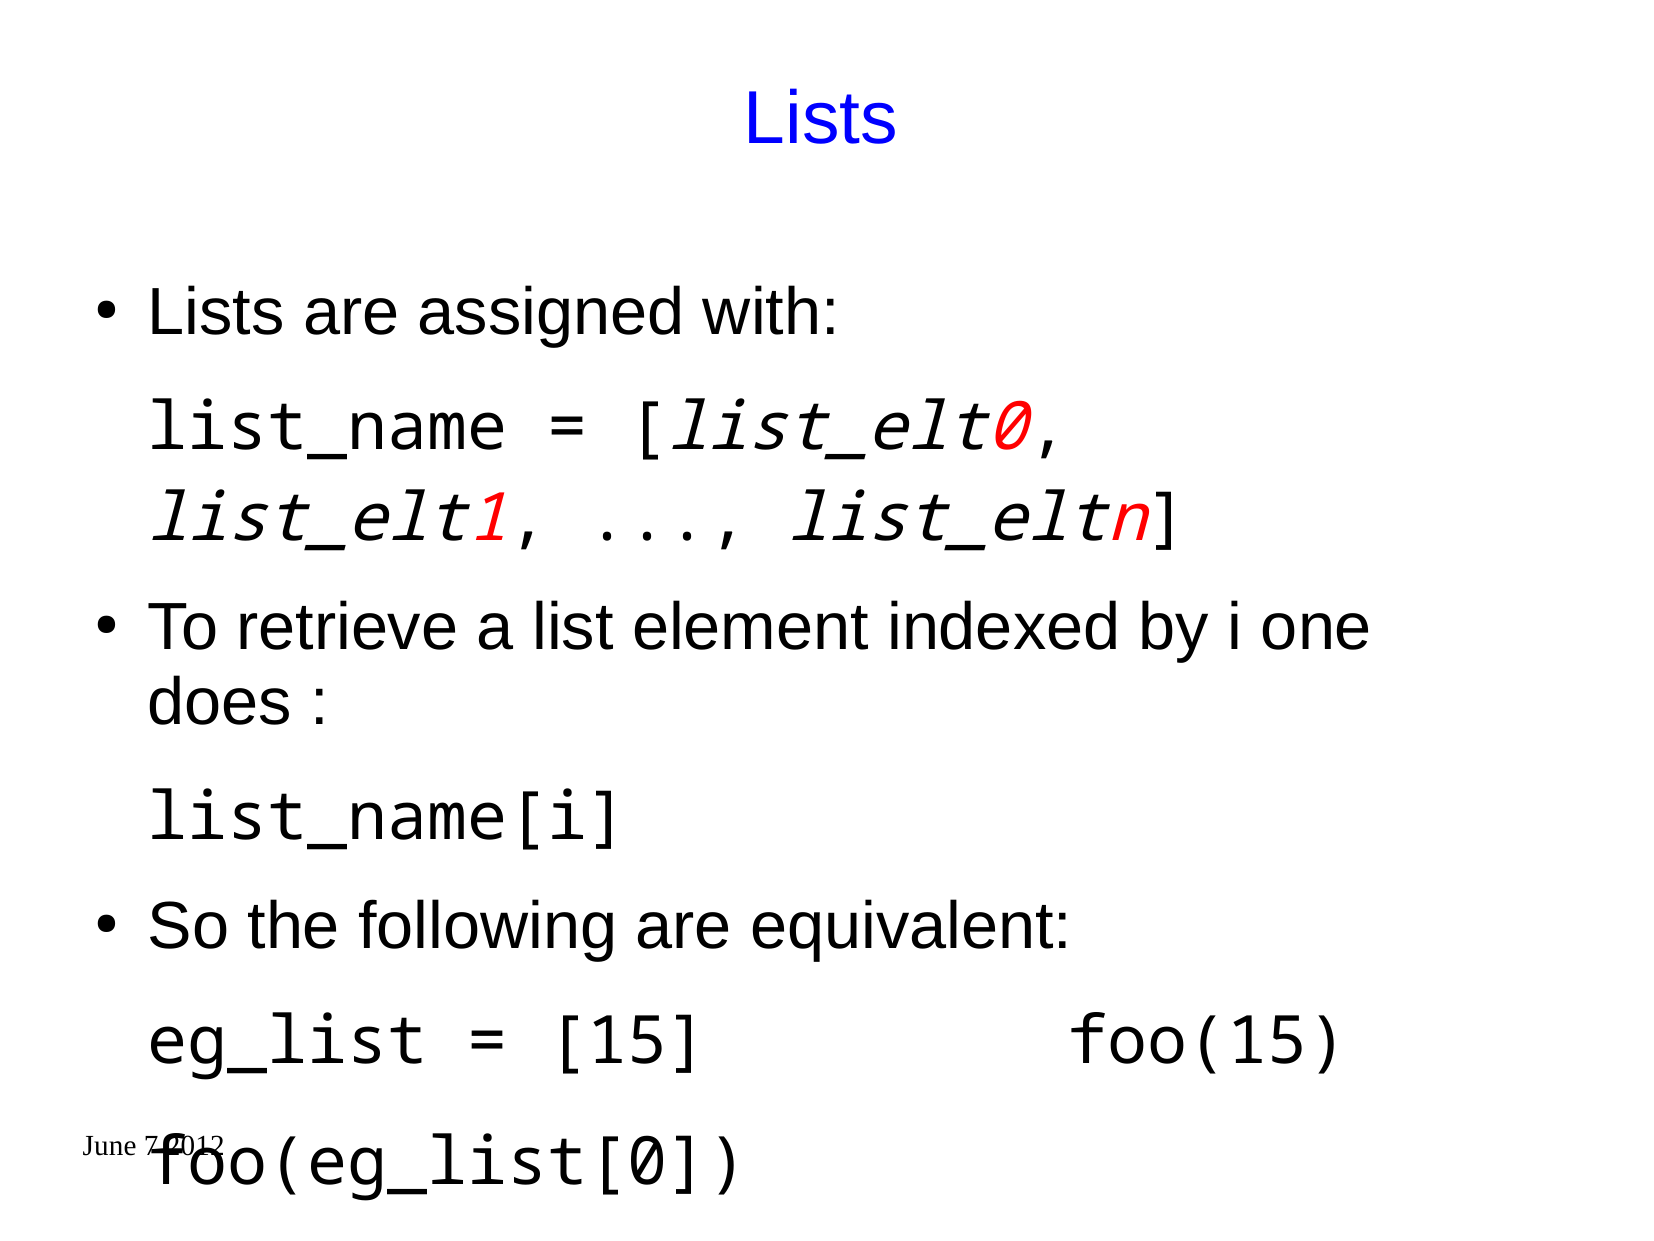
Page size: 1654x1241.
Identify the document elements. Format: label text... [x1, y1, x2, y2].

list Lists are assigned with: list_name = [list_elt0, list_elt1, ..., list_eltn] To retrieve a list element indexed by i one does : list_name[i] So the following are equivalent: eg_list = [15] foo(15) foo(eg_list[0]) [76, 274, 1565, 1093]
title Lists [76, 58, 1565, 178]
